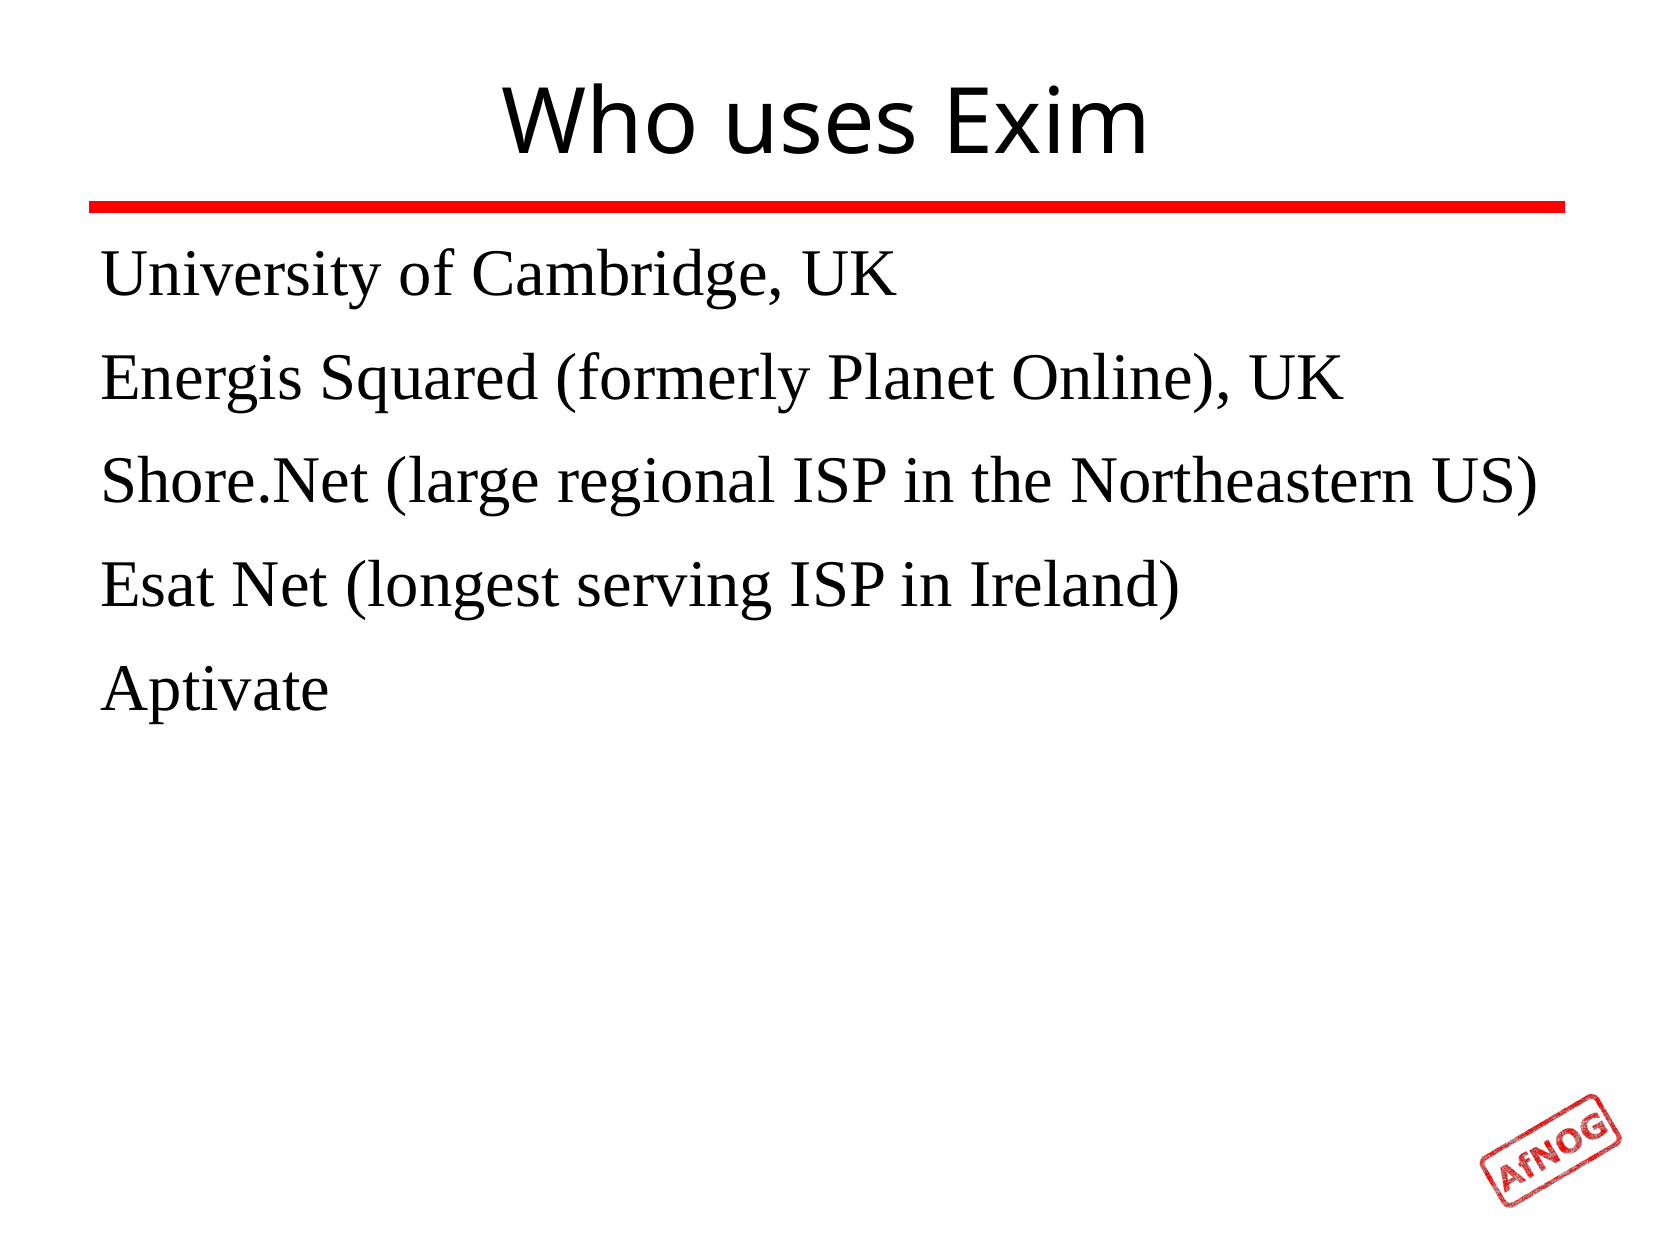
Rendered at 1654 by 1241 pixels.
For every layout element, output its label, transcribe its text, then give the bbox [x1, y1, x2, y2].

list University of Cambridge, UK Energis Squared (formerly Planet Online), UK Shore.Net (large regional ISP in the Northeastern US) Esat Net (longest serving ISP in Ireland) Aptivate [82, 236, 1571, 1123]
picture [1476, 1090, 1625, 1211]
title Who uses Exim [88, 29, 1565, 207]
